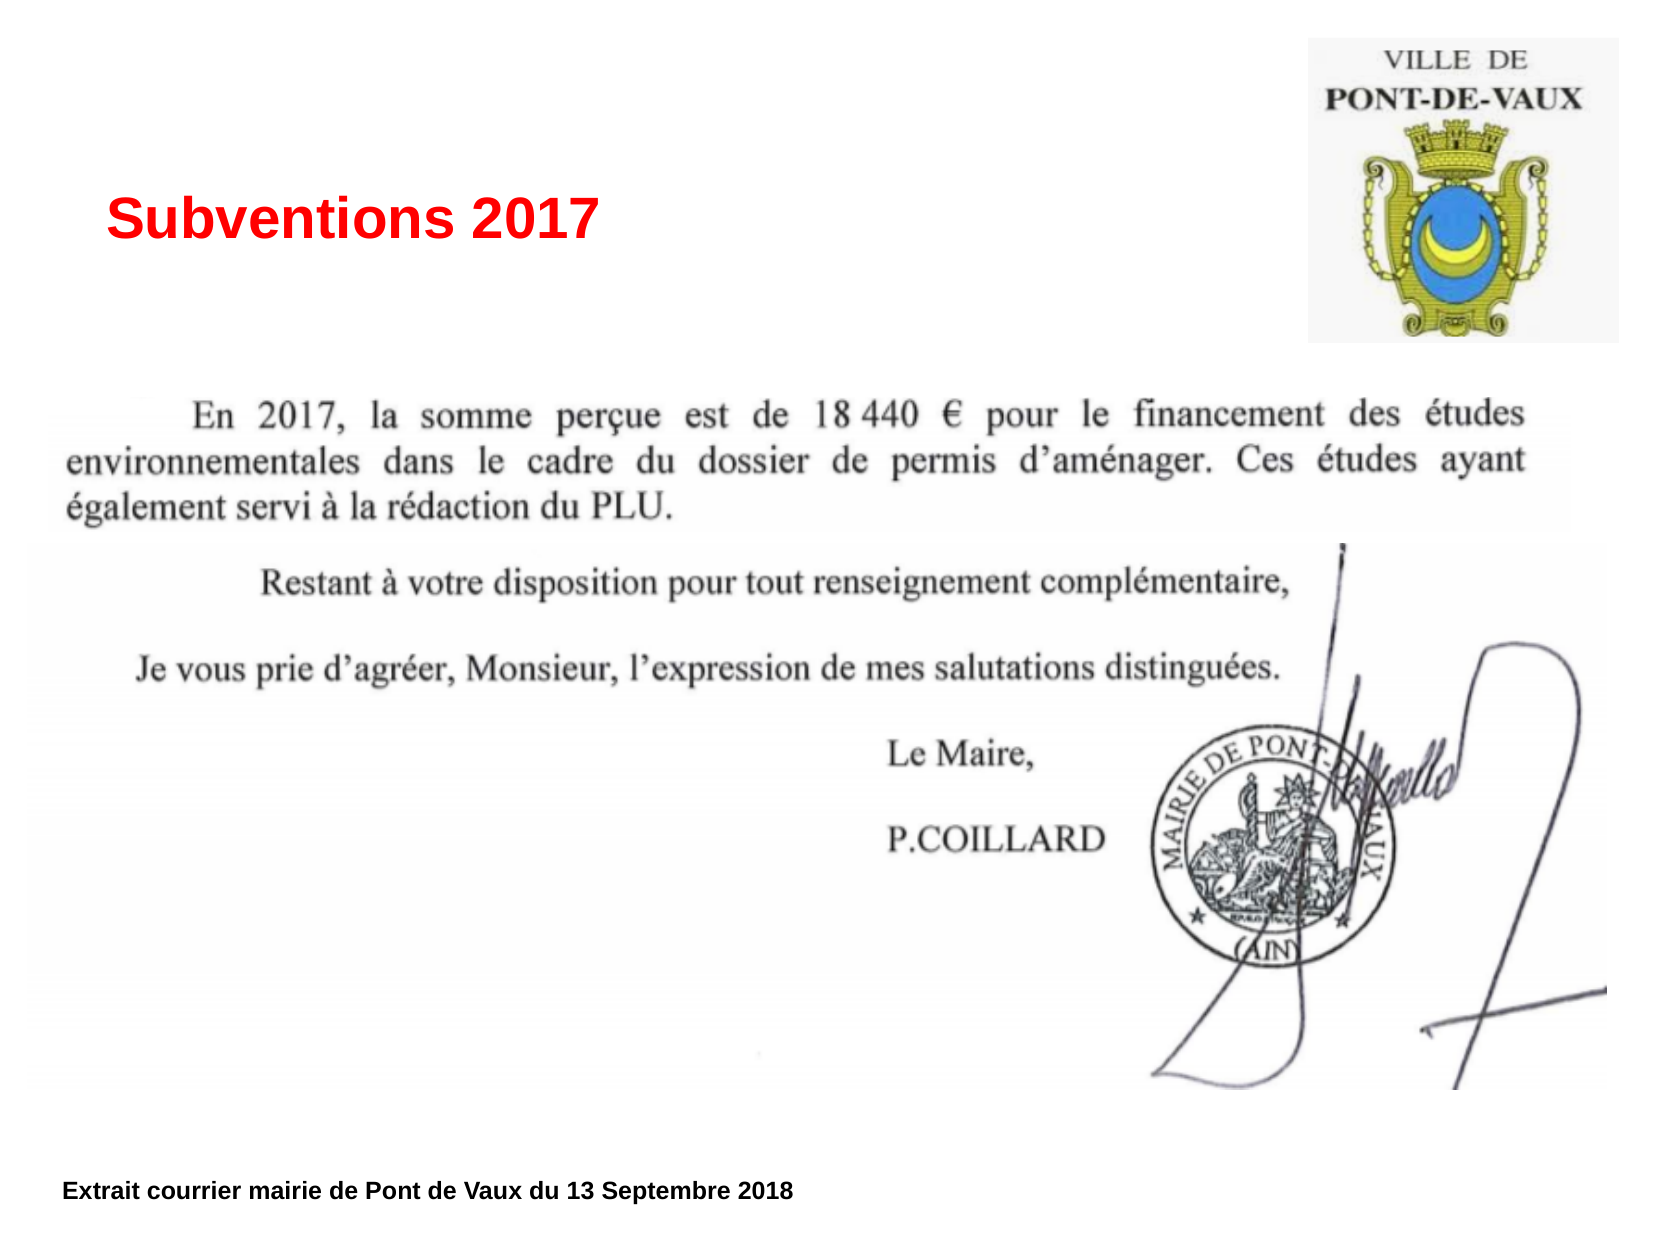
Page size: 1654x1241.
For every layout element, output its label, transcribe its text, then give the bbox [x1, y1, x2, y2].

picture [1308, 33, 1619, 343]
text_box Extrait courrier mairie de Pont de Vaux du 13 Septembre 2018 [47, 1169, 910, 1217]
picture [48, 397, 1571, 532]
picture [27, 543, 1607, 1090]
title Subventions 2017 [106, 153, 1308, 284]
